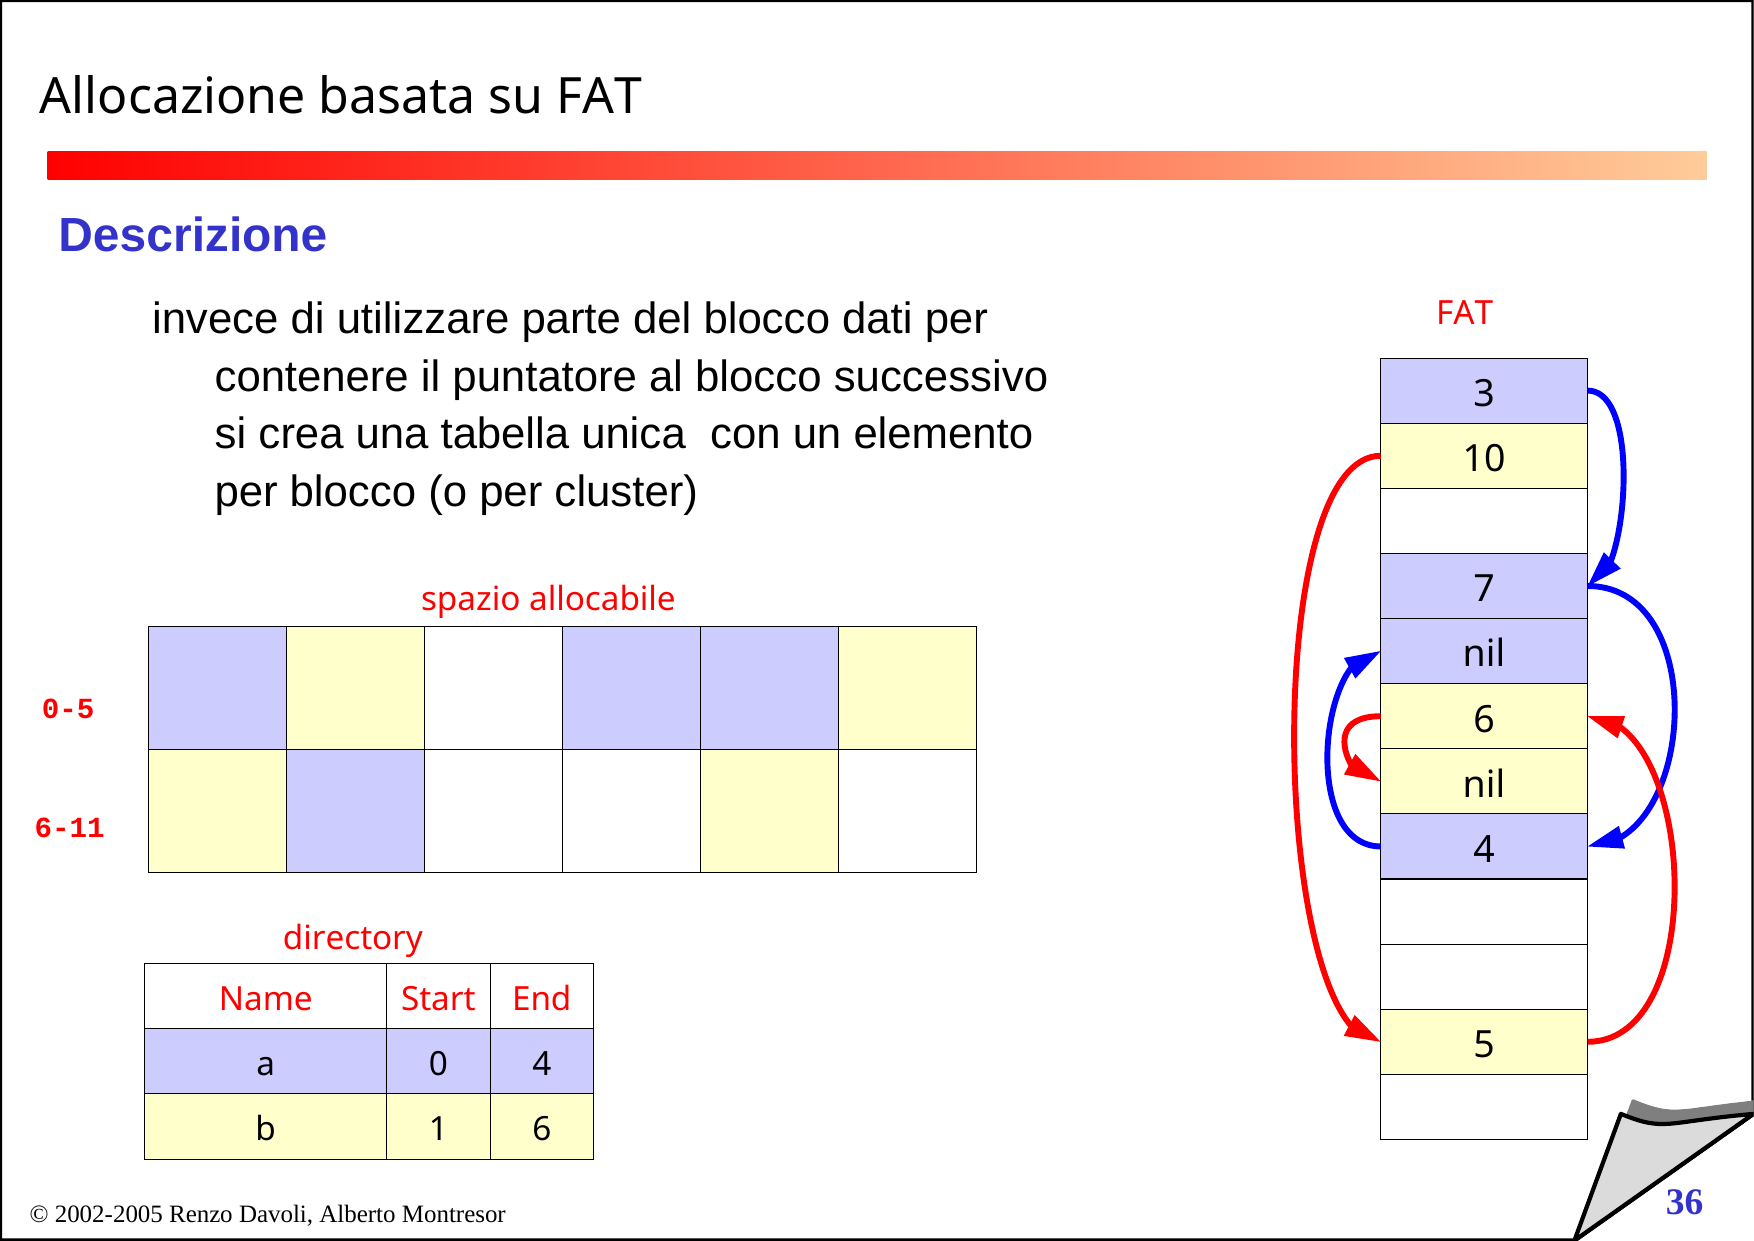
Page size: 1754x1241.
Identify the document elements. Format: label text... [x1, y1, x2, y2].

text_box a [144, 1028, 386, 1093]
text_box Start [1469, 152, 1474, 179]
text_box [562, 626, 977, 873]
text_box Name [144, 963, 386, 1028]
text_box 4 [1380, 813, 1588, 879]
text_box spazio allocabile [421, 572, 712, 624]
text_box FAT [1435, 286, 1608, 338]
text_box nil [1380, 748, 1588, 813]
text_box b [144, 1093, 386, 1160]
text_box End [490, 963, 594, 1028]
text_box directory [282, 911, 455, 963]
text_box 10 [1380, 423, 1588, 488]
text_box 0-5 [41, 692, 104, 730]
text_box 5 [1380, 1009, 1588, 1074]
text_box 1 [386, 1093, 490, 1160]
text_box 6-11 [34, 811, 117, 849]
text_box 6 [1380, 683, 1588, 748]
text_box 3 [1380, 358, 1588, 423]
list Descrizione invece di utilizzare parte del blocco dati per contenere il puntatore al blocco successivo si crea una tabella unica con un elemento per blocco (o per cluster) [58, 206, 1312, 547]
text_box 0 [386, 1028, 490, 1093]
text_box 4 [490, 1028, 594, 1093]
text_box Start [386, 963, 490, 1028]
text_box 6 [490, 1093, 594, 1160]
text_box 7 [1380, 553, 1588, 618]
text_box 6-11 [1074, 152, 1078, 179]
text_box [148, 626, 424, 873]
text_box nil [1380, 618, 1588, 683]
title Allocazione basata su FAT [40, 49, 1713, 144]
